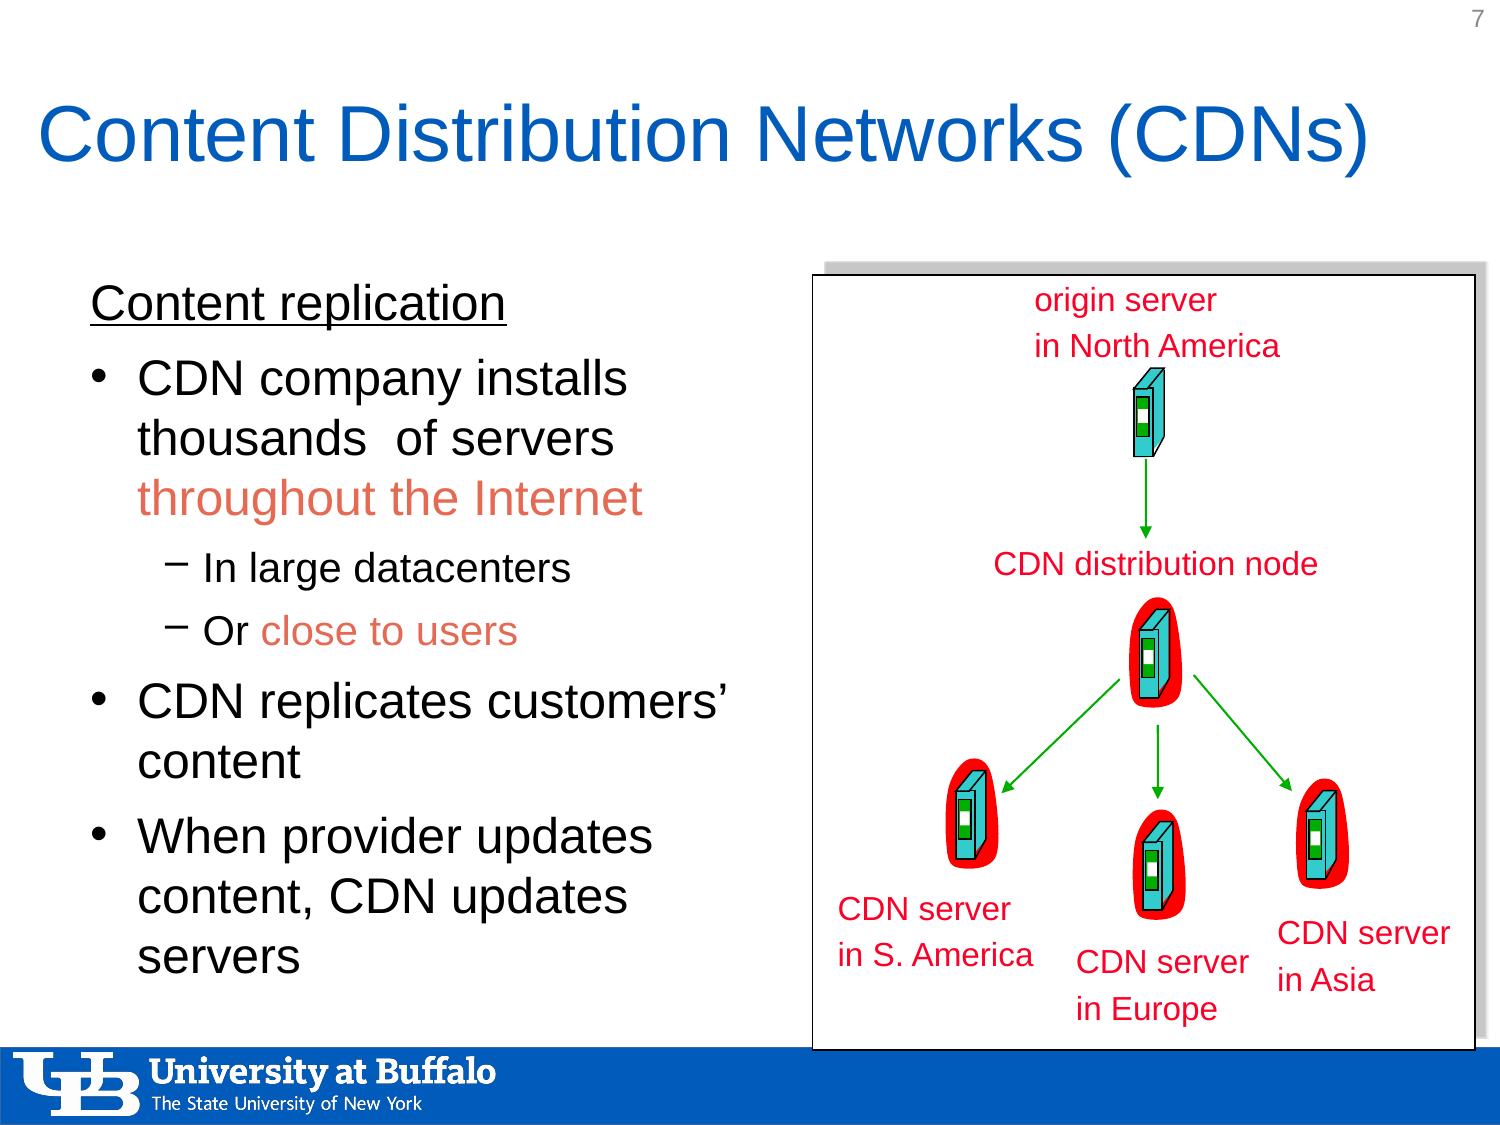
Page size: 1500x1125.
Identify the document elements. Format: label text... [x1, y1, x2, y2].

text_box CDN distribution node [978, 534, 1335, 590]
text_box CDN server in Europe [1061, 933, 1265, 1035]
title Content Distribution Networks (CDNs) [37, 40, 1388, 228]
text_box CDN server in Asia [1262, 904, 1466, 1006]
text_box <number> [1149, 0, 1500, 48]
list Content replication CDN company installs thousands of servers throughout the Internet In large datacenters Or close to users CDN replicates customers’ content When provider updates content, CDN updates servers [75, 263, 811, 916]
picture [13, 1052, 496, 1116]
text_box [812, 275, 1475, 1050]
text_box origin server in North America [1019, 270, 1296, 372]
text_box CDN server in S. America [822, 879, 1049, 981]
